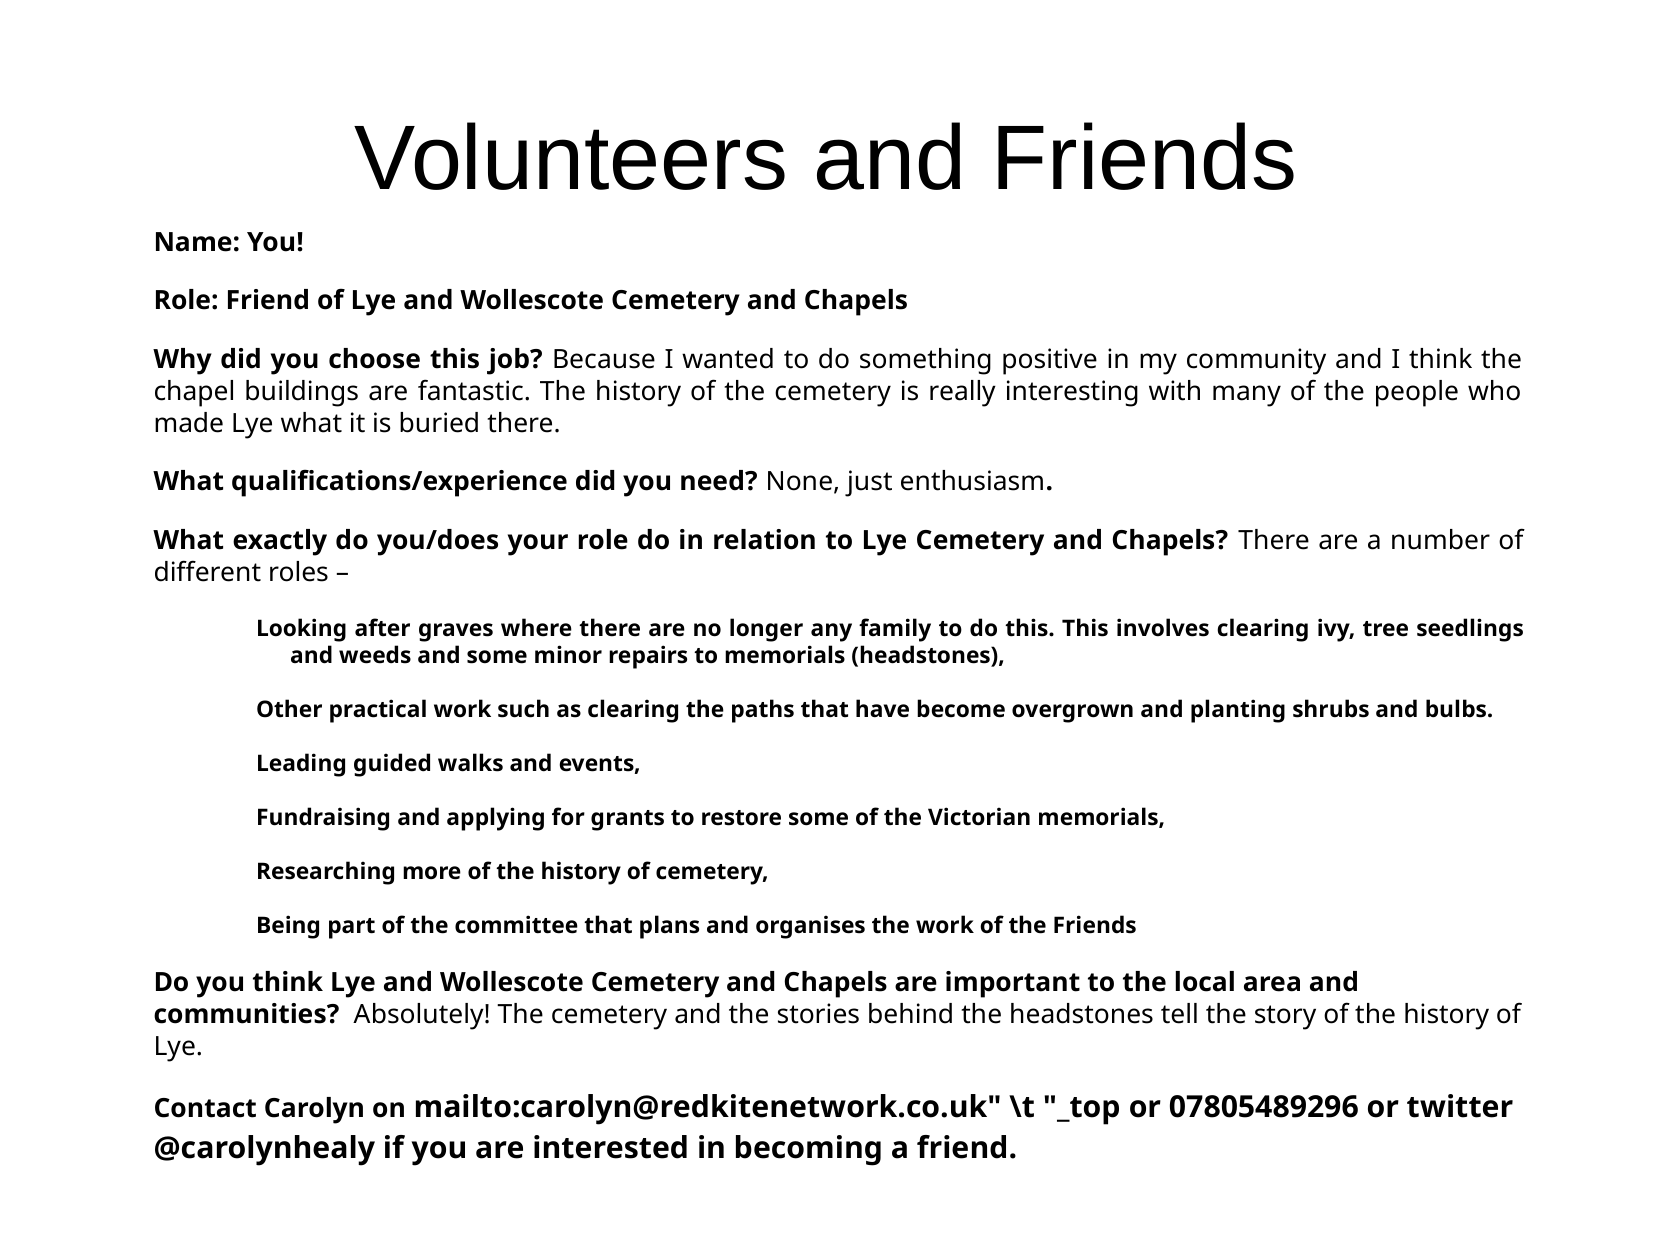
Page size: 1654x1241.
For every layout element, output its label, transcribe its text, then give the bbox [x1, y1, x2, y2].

title Volunteers and Friends [82, 49, 1571, 257]
list Name: You! Role: Friend of Lye and Wollescote Cemetery and Chapels Why did you choose this job? Because I wanted to do something positive in my community and I think the chapel buildings are fantastic. The history of the cemetery is really interesting with many of the people who made Lye what it is buried there. What qualifications/experience did you need? None, just enthusiasm. What exactly do you/does your role do in relation to Lye Cemetery and Chapels? There are a number of different roles – Looking after graves where there are no longer any family to do this. This involves clearing ivy, tree seedlings and weeds and some minor repairs to memorials (headstones), Other practical work such as clearing the paths that have become overgrown and planting shrubs and bulbs. Leading guided walks and events, Fundraising and applying for grants to restore some of the Victorian memorials, Researching more of the history of cemetery, Being part of the committee that plans and organises the work of the Friends Do you think Lye and Wollescote Cemetery and Chapels are important to the local area and communities? Absolutely! The cemetery and the stories behind the headstones tell the story of the history of Lye. Contact Carolyn on mailto:carolyn@redkitenetwork.co.uk" \t "_top or 07805489296 or twitter @carolynhealy if you are interested in becoming a friend. [153, 224, 1524, 1182]
